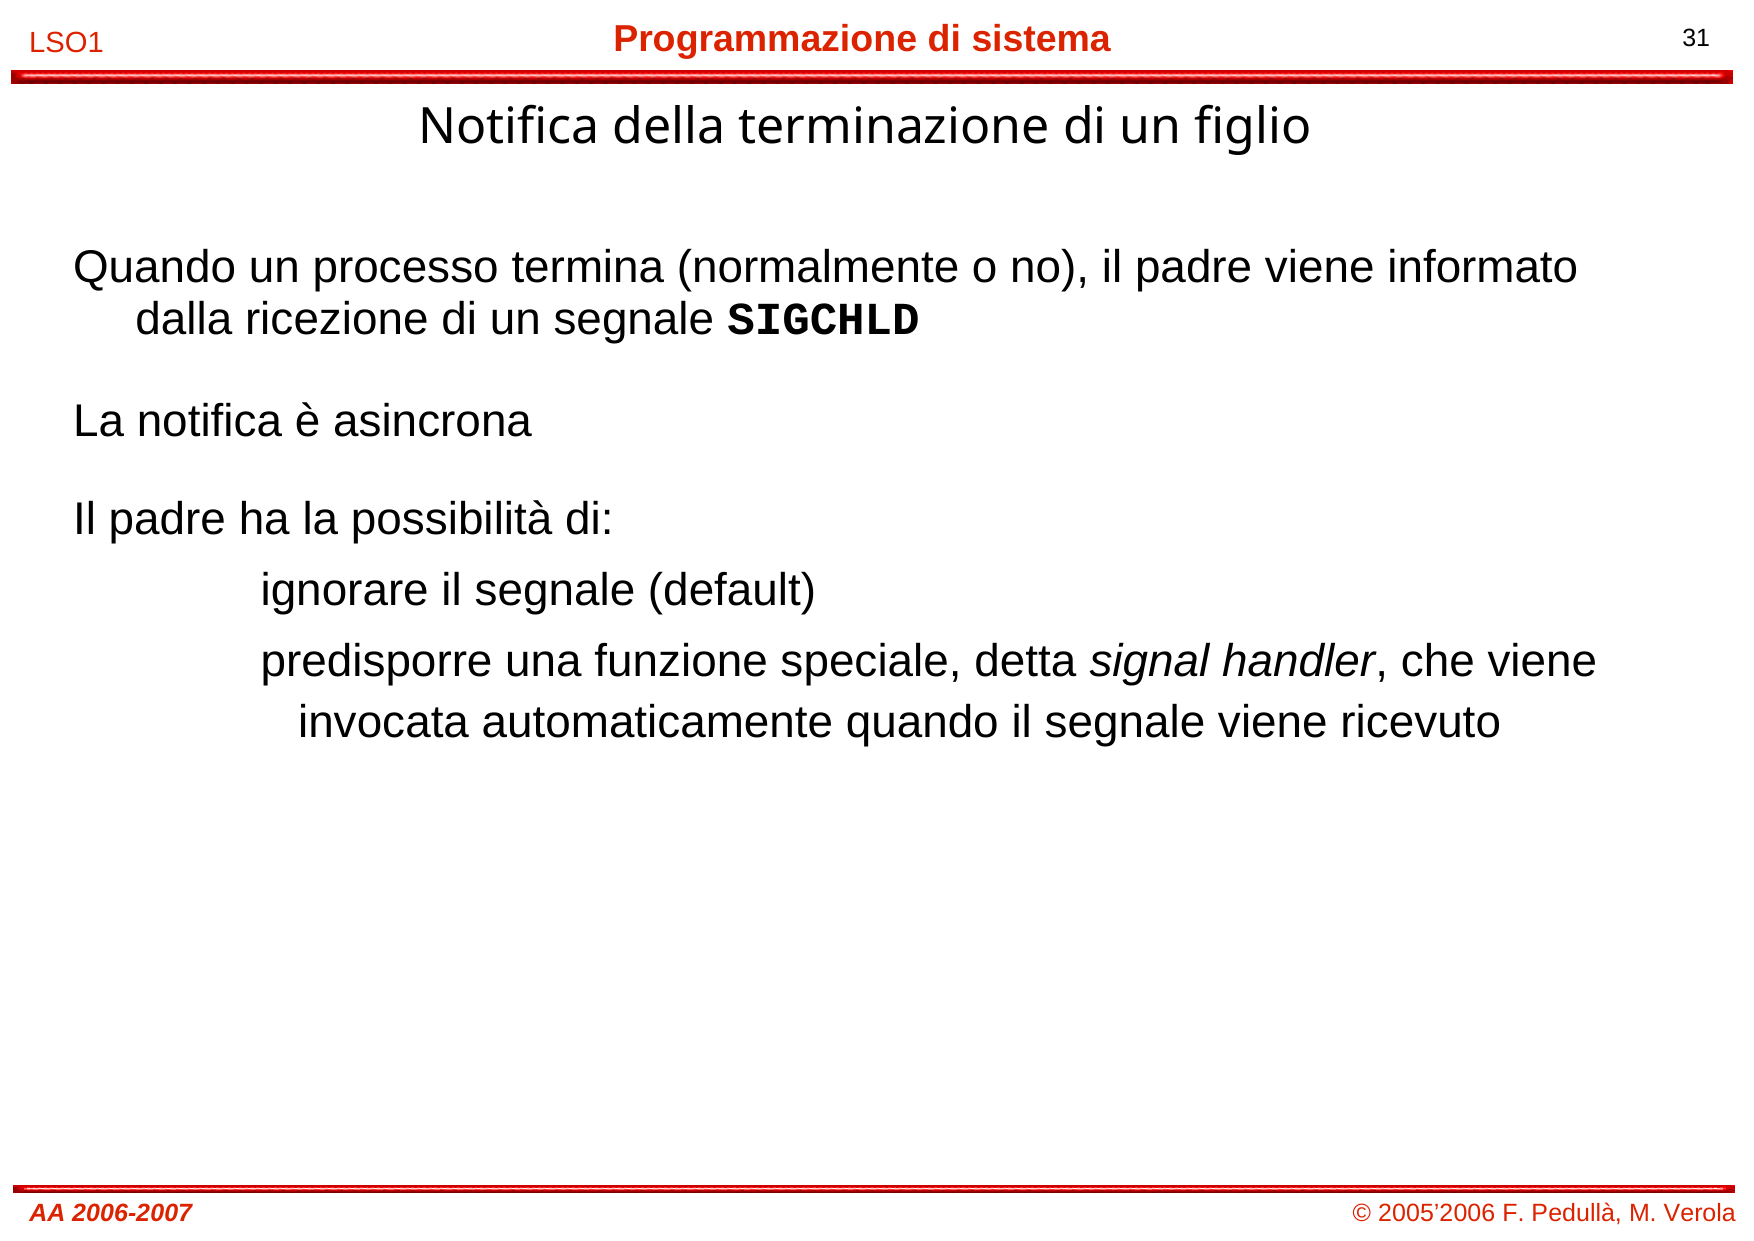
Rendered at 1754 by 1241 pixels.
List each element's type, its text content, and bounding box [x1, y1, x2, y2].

picture [13, 1185, 1735, 1193]
list Quando un processo termina (normalmente o no), il padre viene informato dalla ricezione di un segnale SIGCHLD La notifica è asincrona Il padre ha la possibilità di: ignorare il segnale (default) predisporre una funzione speciale, detta signal handler, che viene invocata automaticamente quando il segnale viene ricevuto [58, 230, 1696, 914]
picture [11, 70, 1733, 84]
title Notifica della terminazione di un figlio [329, 78, 1401, 174]
